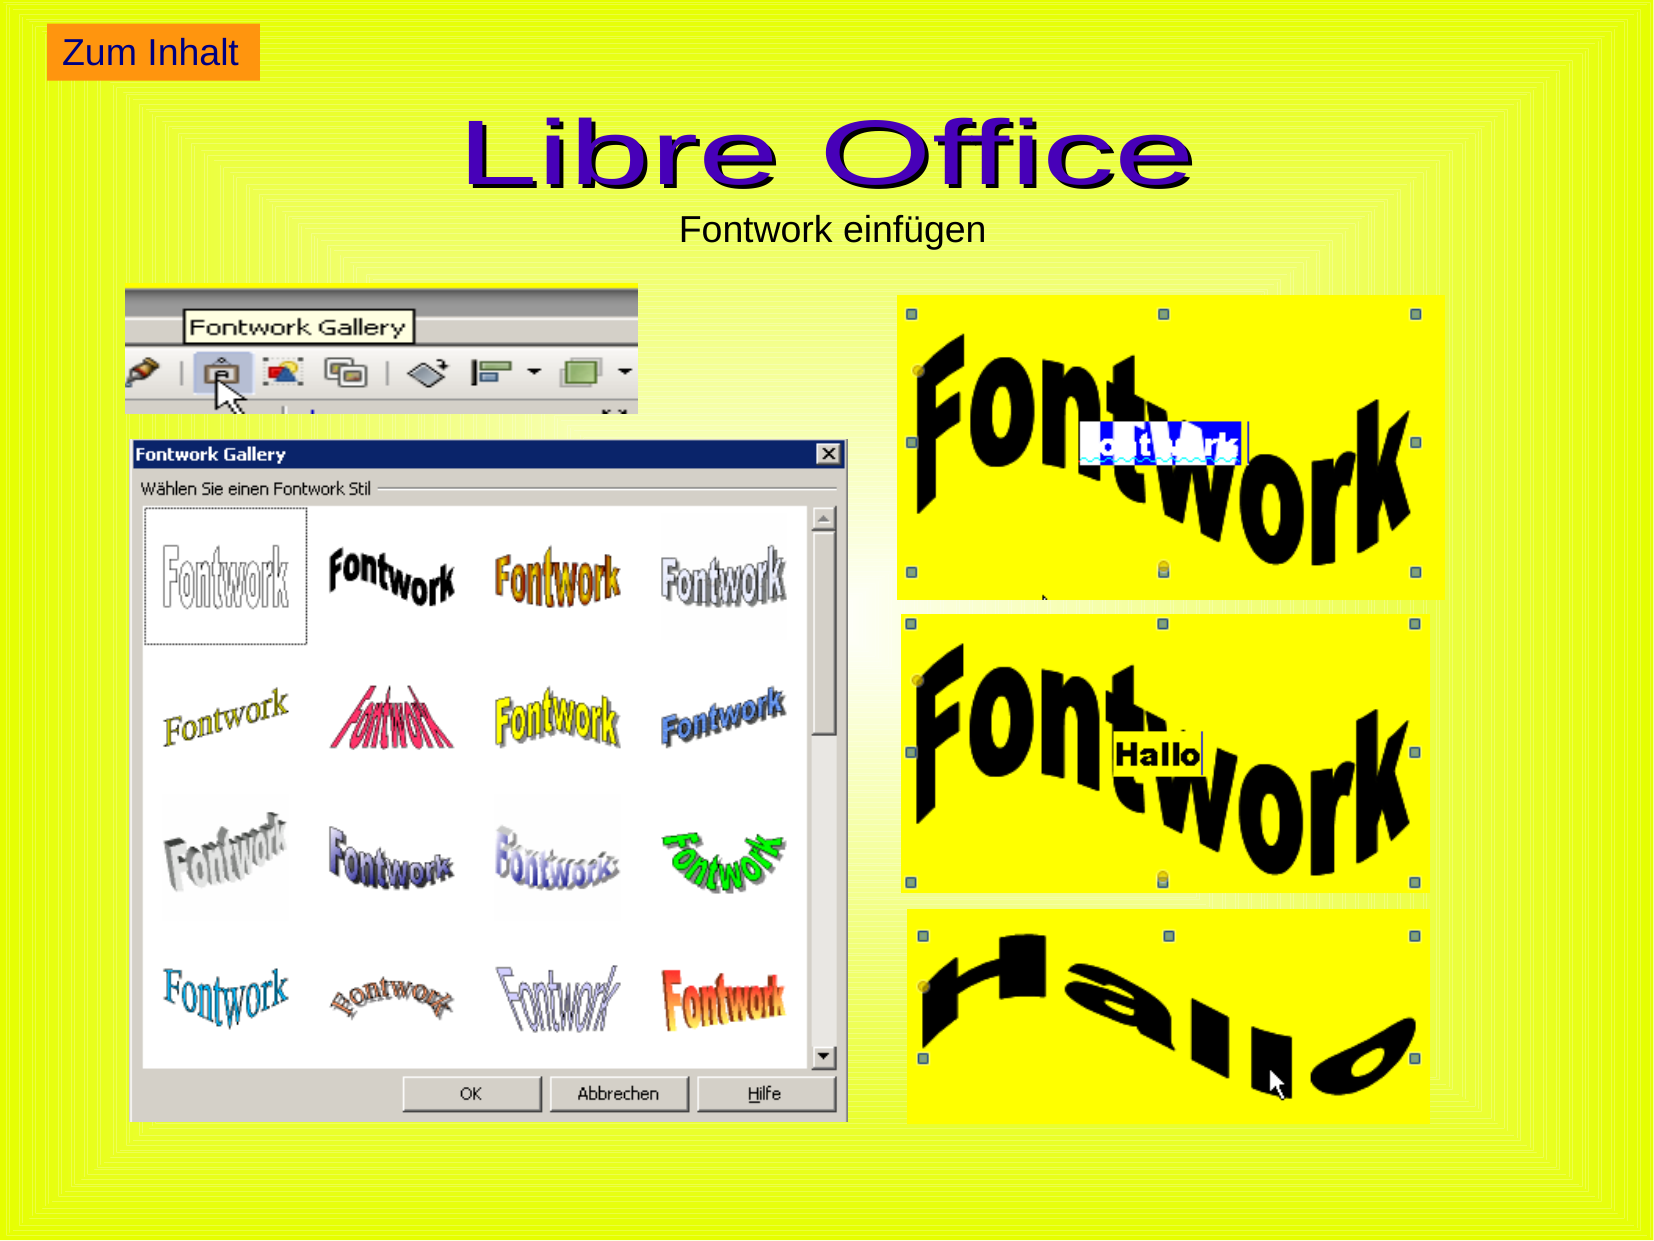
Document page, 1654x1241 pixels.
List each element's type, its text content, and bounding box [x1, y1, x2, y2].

picture [907, 909, 1430, 1124]
picture [897, 295, 1445, 600]
picture [901, 614, 1430, 893]
picture [129, 439, 848, 1123]
text_box Fontwork einfügen [460, 201, 1205, 258]
text_box Zum Inhalt [47, 23, 260, 81]
title Libre Office [82, 49, 1571, 257]
picture [125, 283, 638, 414]
